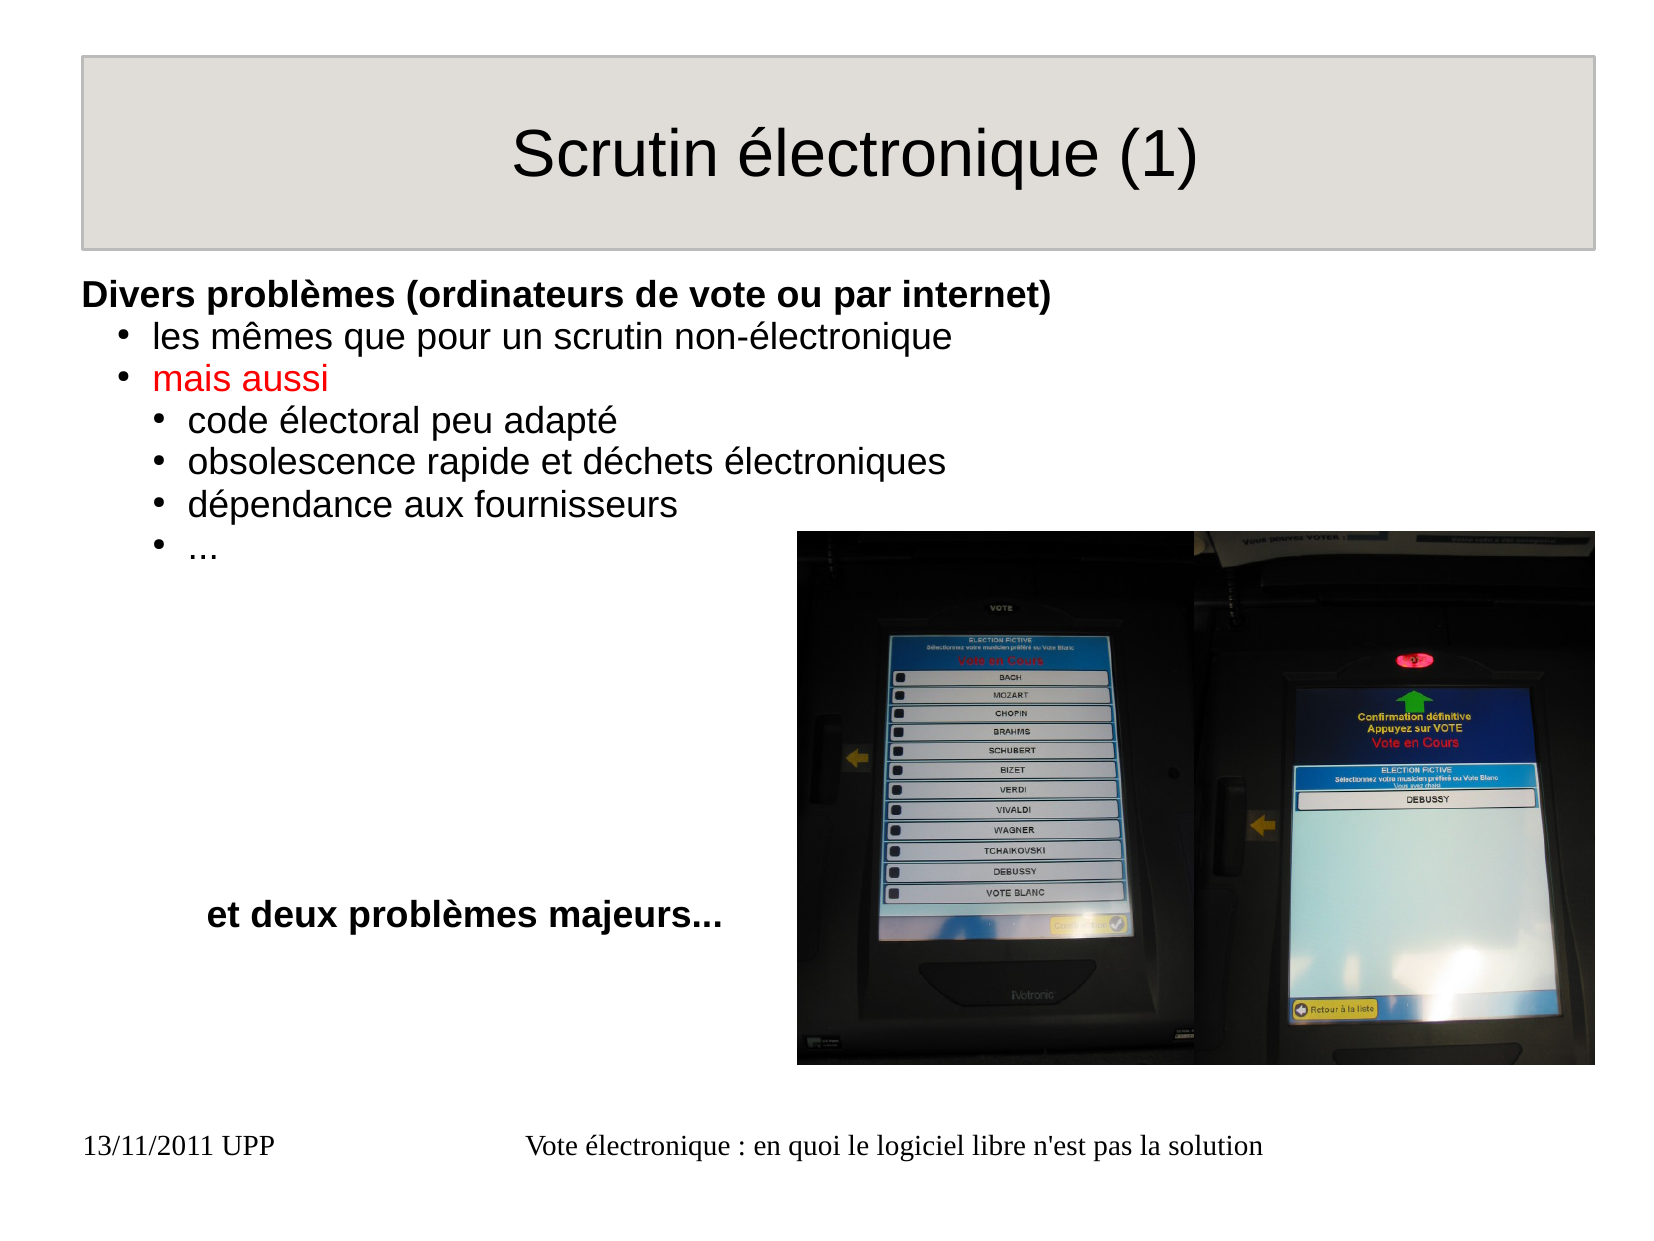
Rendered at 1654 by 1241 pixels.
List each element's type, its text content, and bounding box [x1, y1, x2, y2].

text_box Divers problèmes (ordinateurs de vote ou par internet) les mêmes que pour un scrutin non-électronique mais aussi code électoral peu adapté obsolescence rapide et déchets électroniques dépendance aux fournisseurs ... [66, 265, 1536, 608]
picture [797, 531, 1595, 1065]
text_box et deux problèmes majeurs... [191, 885, 739, 950]
title Scrutin électronique (1) [82, 56, 1595, 250]
